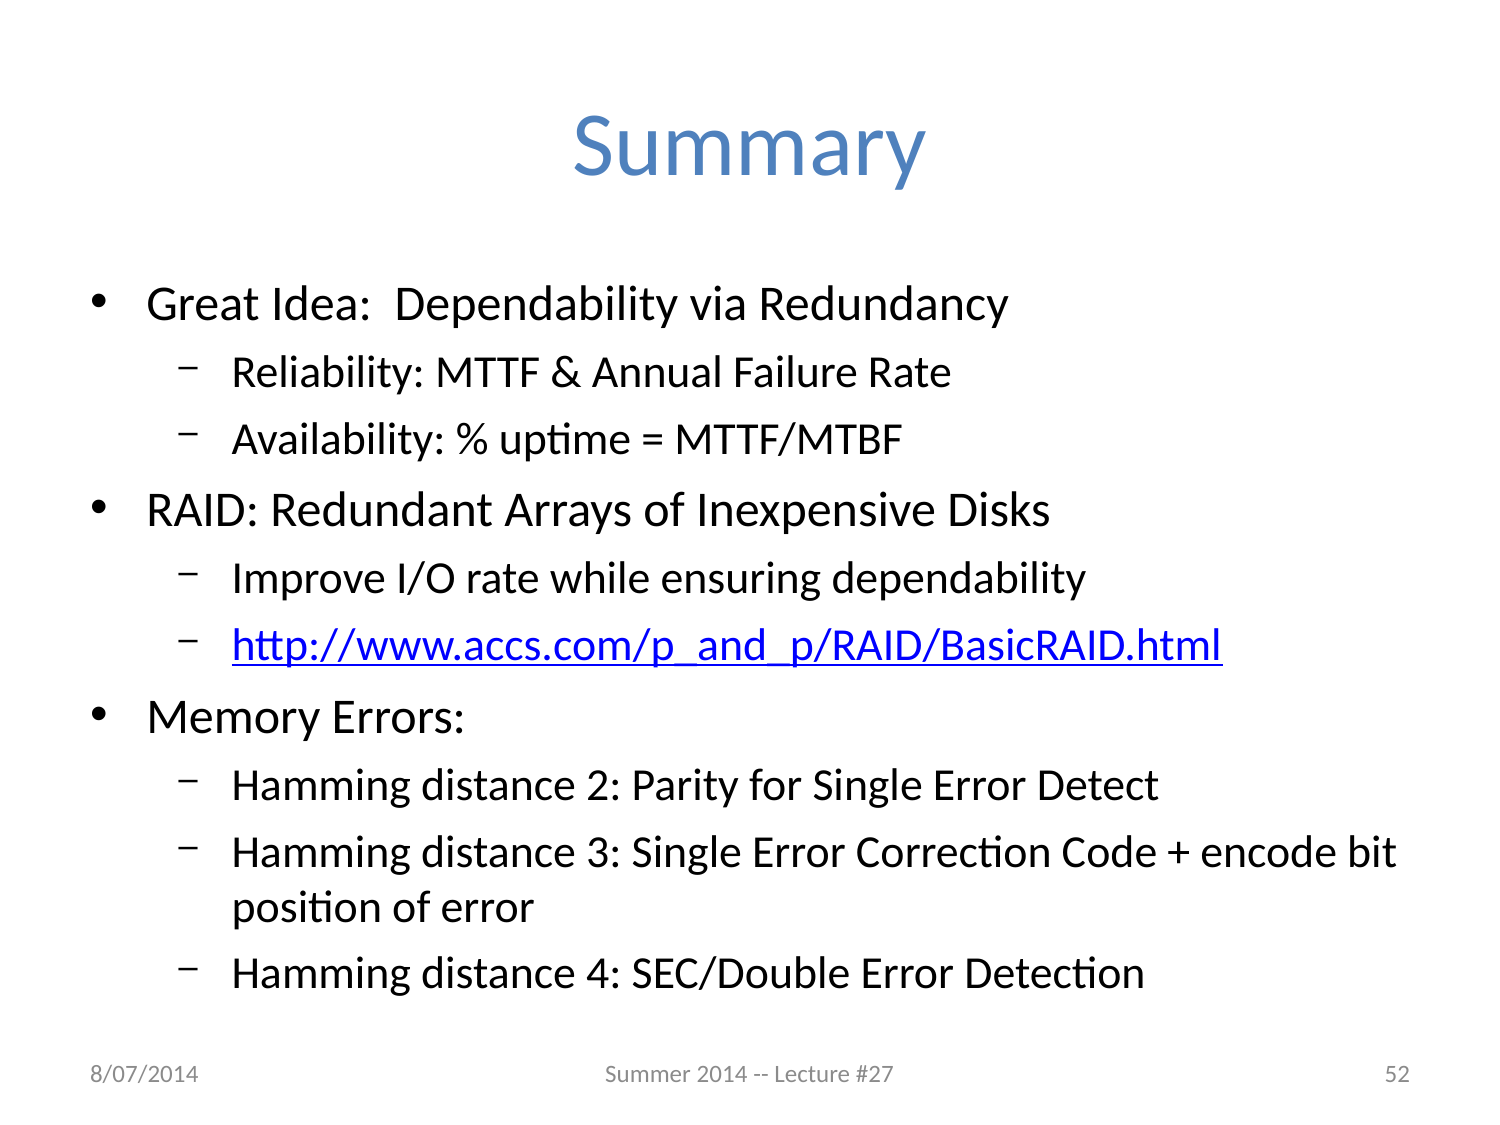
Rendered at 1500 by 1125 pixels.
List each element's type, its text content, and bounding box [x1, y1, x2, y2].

slide_number <number> [1074, 1042, 1425, 1103]
slide_number 8/07/2014 [75, 1042, 425, 1103]
list Great Idea: Dependability via Redundancy Reliability: MTTF & Annual Failure Rate Availability: % uptime = MTTF/MTBF RAID: Redundant Arrays of Inexpensive Disks Improve I/O rate while ensuring dependability http://www.accs.com/p_and_p/RAID/BasicRAID.html Memory Errors: Hamming distance 2: Parity for Single Error Detect Hamming distance 3: Single Error Correction Code + encode bit position of error Hamming distance 4: SEC/Double Error Detection [75, 262, 1425, 1073]
title Summary [75, 45, 1425, 233]
footer Summer 2014 -- Lecture #27 [512, 1042, 988, 1103]
